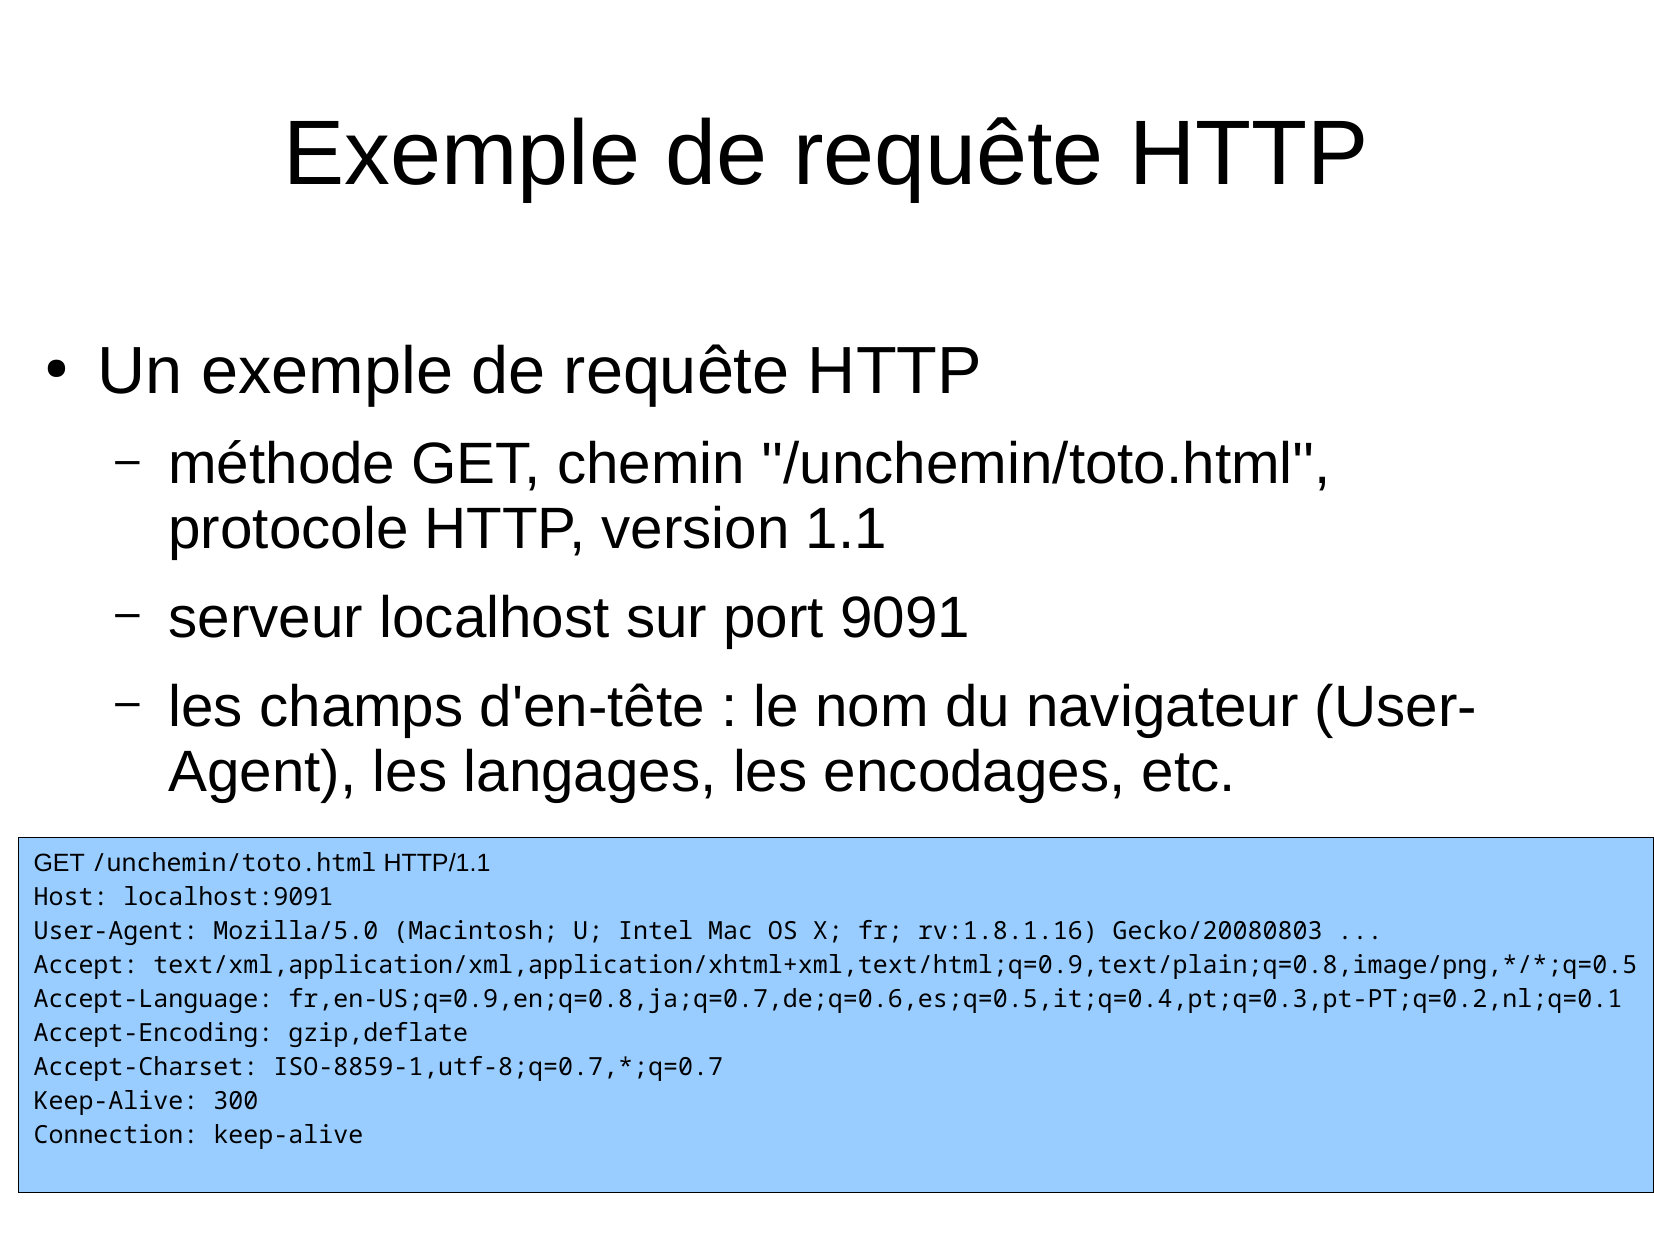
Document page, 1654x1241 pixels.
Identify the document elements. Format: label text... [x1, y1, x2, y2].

title Exemple de requête HTTP [82, 49, 1571, 257]
list Un exemple de requête HTTP méthode GET, chemin ''/unchemin/toto.html'', protocole HTTP, version 1.1 serveur localhost sur port 9091 les champs d'en-tête : le nom du navigateur (User-Agent), les langages, les encodages, etc. [26, 332, 1546, 837]
text_box GET /unchemin/toto.html HTTP/1.1 Host: localhost:9091 User-Agent: Mozilla/5.0 (Macintosh; U; Intel Mac OS X; fr; rv:1.8.1.16) Gecko/20080803 ... Accept: text/xml,application/xml,application/xhtml+xml,text/html;q=0.9,text/plain;q=0.8,image/png,*/*;q=0.5 Accept-Language: fr,en-US;q=0.9,en;q=0.8,ja;q=0.7,de;q=0.6,es;q=0.5,it;q=0.4,pt;q=0.3,pt-PT;q=0.2,nl;q=0.1 Accept-Encoding: gzip,deflate Accept-Charset: ISO-8859-1,utf-8;q=0.7,*;q=0.7 Keep-Alive: 300 Connection: keep-alive [18, 837, 1654, 1165]
